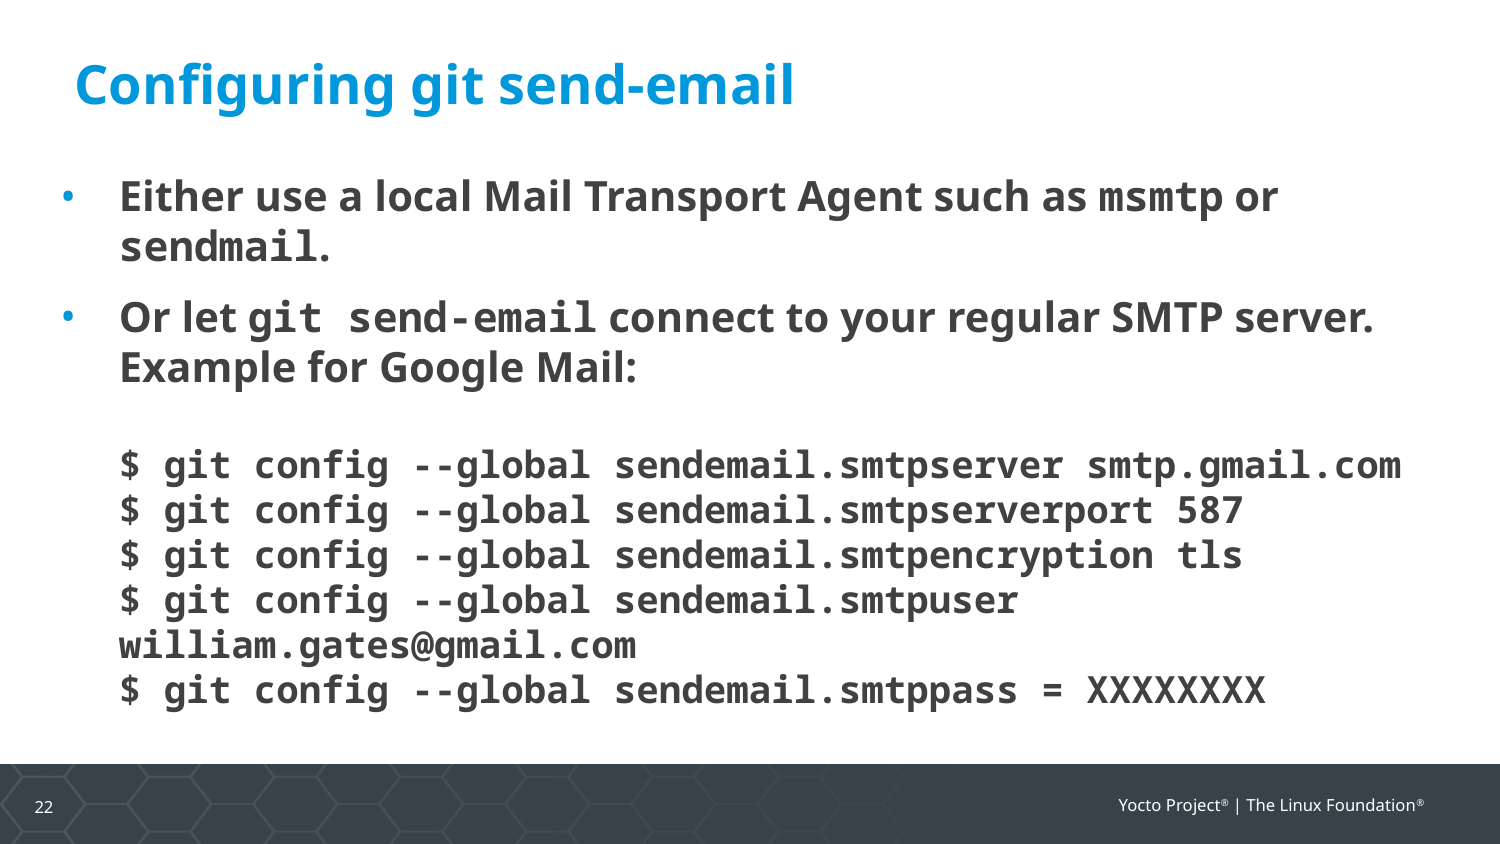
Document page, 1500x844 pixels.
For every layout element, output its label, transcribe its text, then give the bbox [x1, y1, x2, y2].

list Either use a local Mail Transport Agent such as msmtp or sendmail. Or let git send-email connect to your regular SMTP server. Example for Google Mail: $ git config --global sendemail.smtpserver smtp.gmail.com $ git config --global sendemail.smtpserverport 587 $ git config --global sendemail.smtpencryption tls $ git config --global sendemail.smtpuser william.gates@gmail.com $ git config --global sendemail.smtppass = XXXXXXXX [43, 169, 1464, 728]
picture [0, 0, 1500, 844]
title Configuring git send-email [74, 50, 1425, 160]
